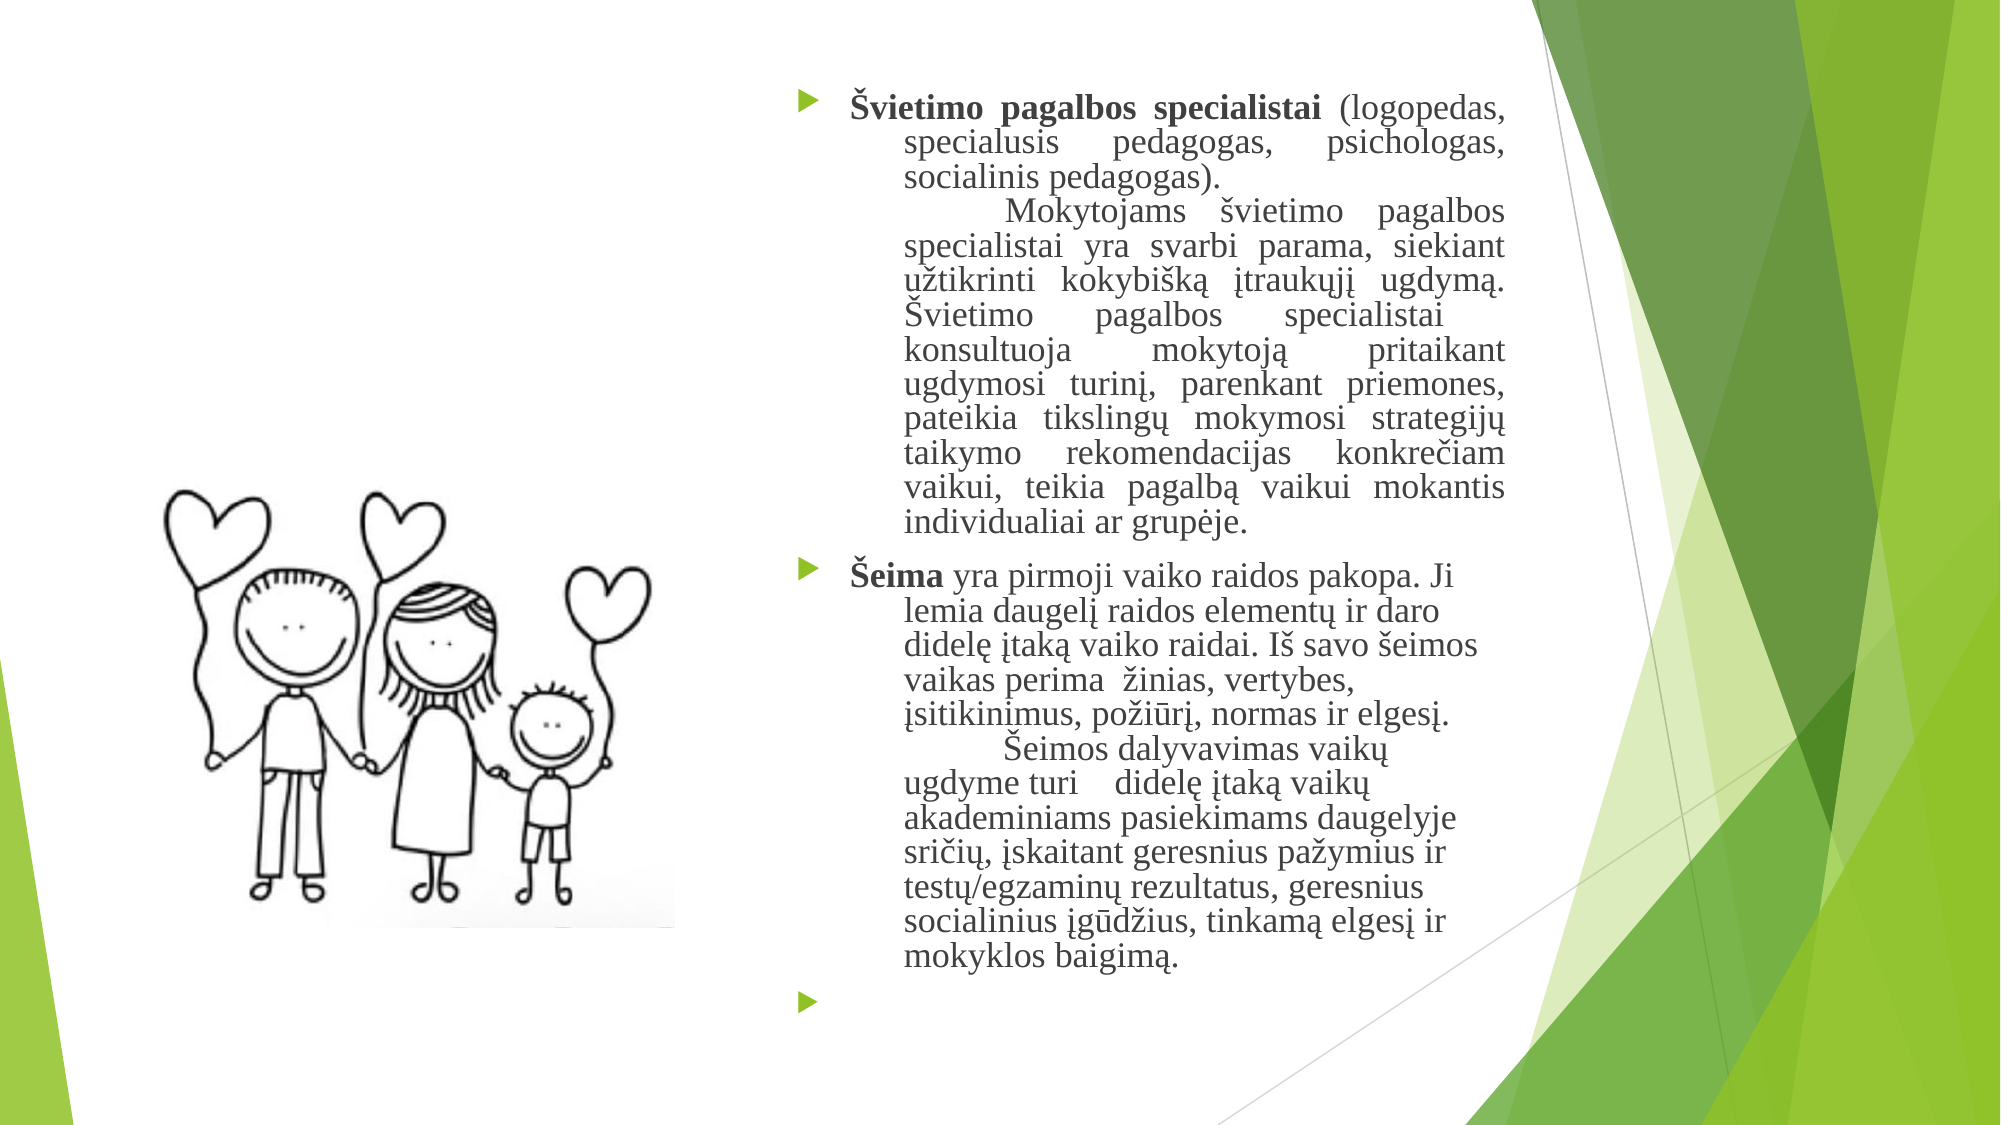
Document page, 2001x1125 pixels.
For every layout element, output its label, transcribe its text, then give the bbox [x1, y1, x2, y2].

picture [142, 455, 675, 928]
list Švietimo pagalbos specialistai (logopedas, specialusis pedagogas, psichologas, socialinis pedagogas). Mokytojams švietimo pagalbos specialistai yra svarbi parama, siekiant užtikrinti kokybišką įtraukųjį ugdymą. Švietimo pagalbos specialistai konsultuoja mokytoją pritaikant ugdymosi turinį, parenkant priemones, pateikia tikslingų mokymosi strategijų taikymo rekomendacijas konkrečiam vaikui, teikia pagalbą vaikui mokantis individualiai ar grupėje. Šeima yra pirmoji vaiko raidos pakopa. Ji lemia daugelį raidos elementų ir daro didelę įtaką vaiko raidai. Iš savo šeimos vaikas perima žinias, vertybes, įsitikinimus, požiūrį, normas ir elgesį. Šeimos dalyvavimas vaikų ugdyme turi didelę įtaką vaikų akademiniams pasiekimams daugelyje sričių, įskaitant geresnius pažymius ir testų/egzaminų rezultatus, geresnius socialinius įgūdžius, tinkamą elgesį ir mokyklos baigimą. [780, 84, 1522, 992]
